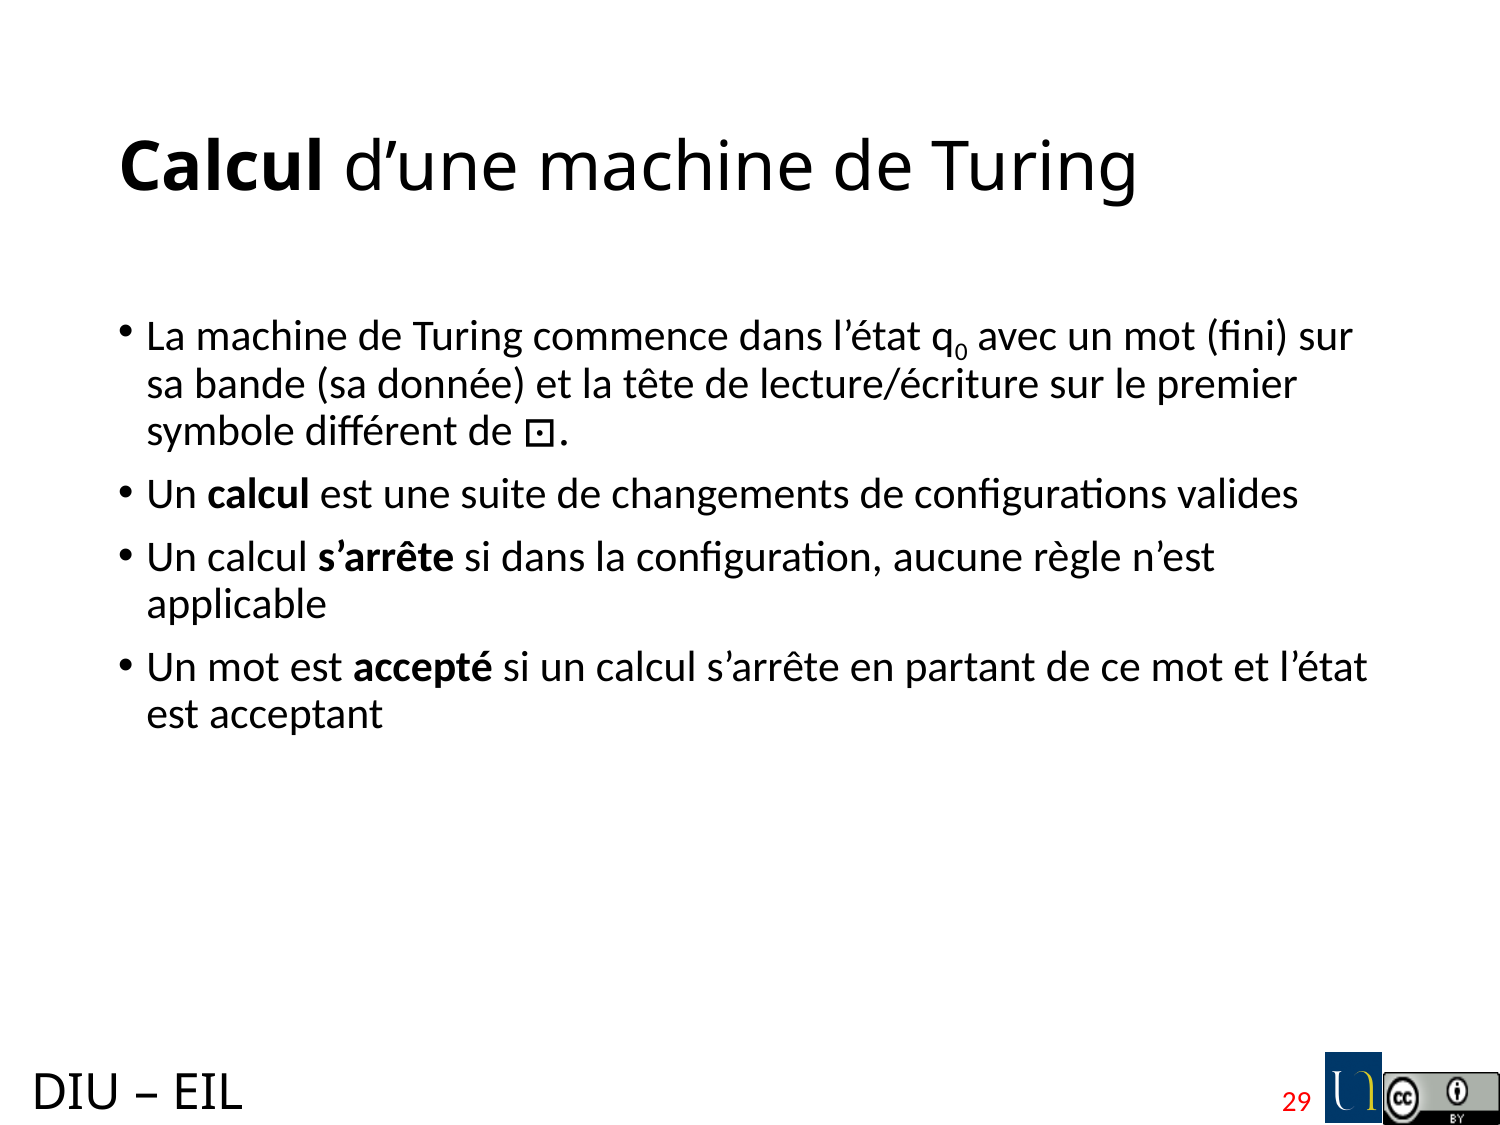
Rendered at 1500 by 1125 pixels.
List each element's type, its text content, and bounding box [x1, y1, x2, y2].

title Calcul d’une machine de Turing [103, 59, 1397, 278]
slide_number <numéro> [1240, 1070, 1327, 1125]
picture [1325, 1052, 1382, 1123]
list La machine de Turing commence dans l’état q0 avec un mot (fini) sur sa bande (sa donnée) et la tête de lecture/écriture sur le premier symbole différent de ⊡. Un calcul est une suite de changements de configurations valides Un calcul s’arrête si dans la configuration, aucune règle n’est applicable Un mot est accepté si un calcul s’arrête en partant de ce mot et l’état est acceptant [103, 299, 1397, 1014]
picture [1383, 1072, 1500, 1125]
